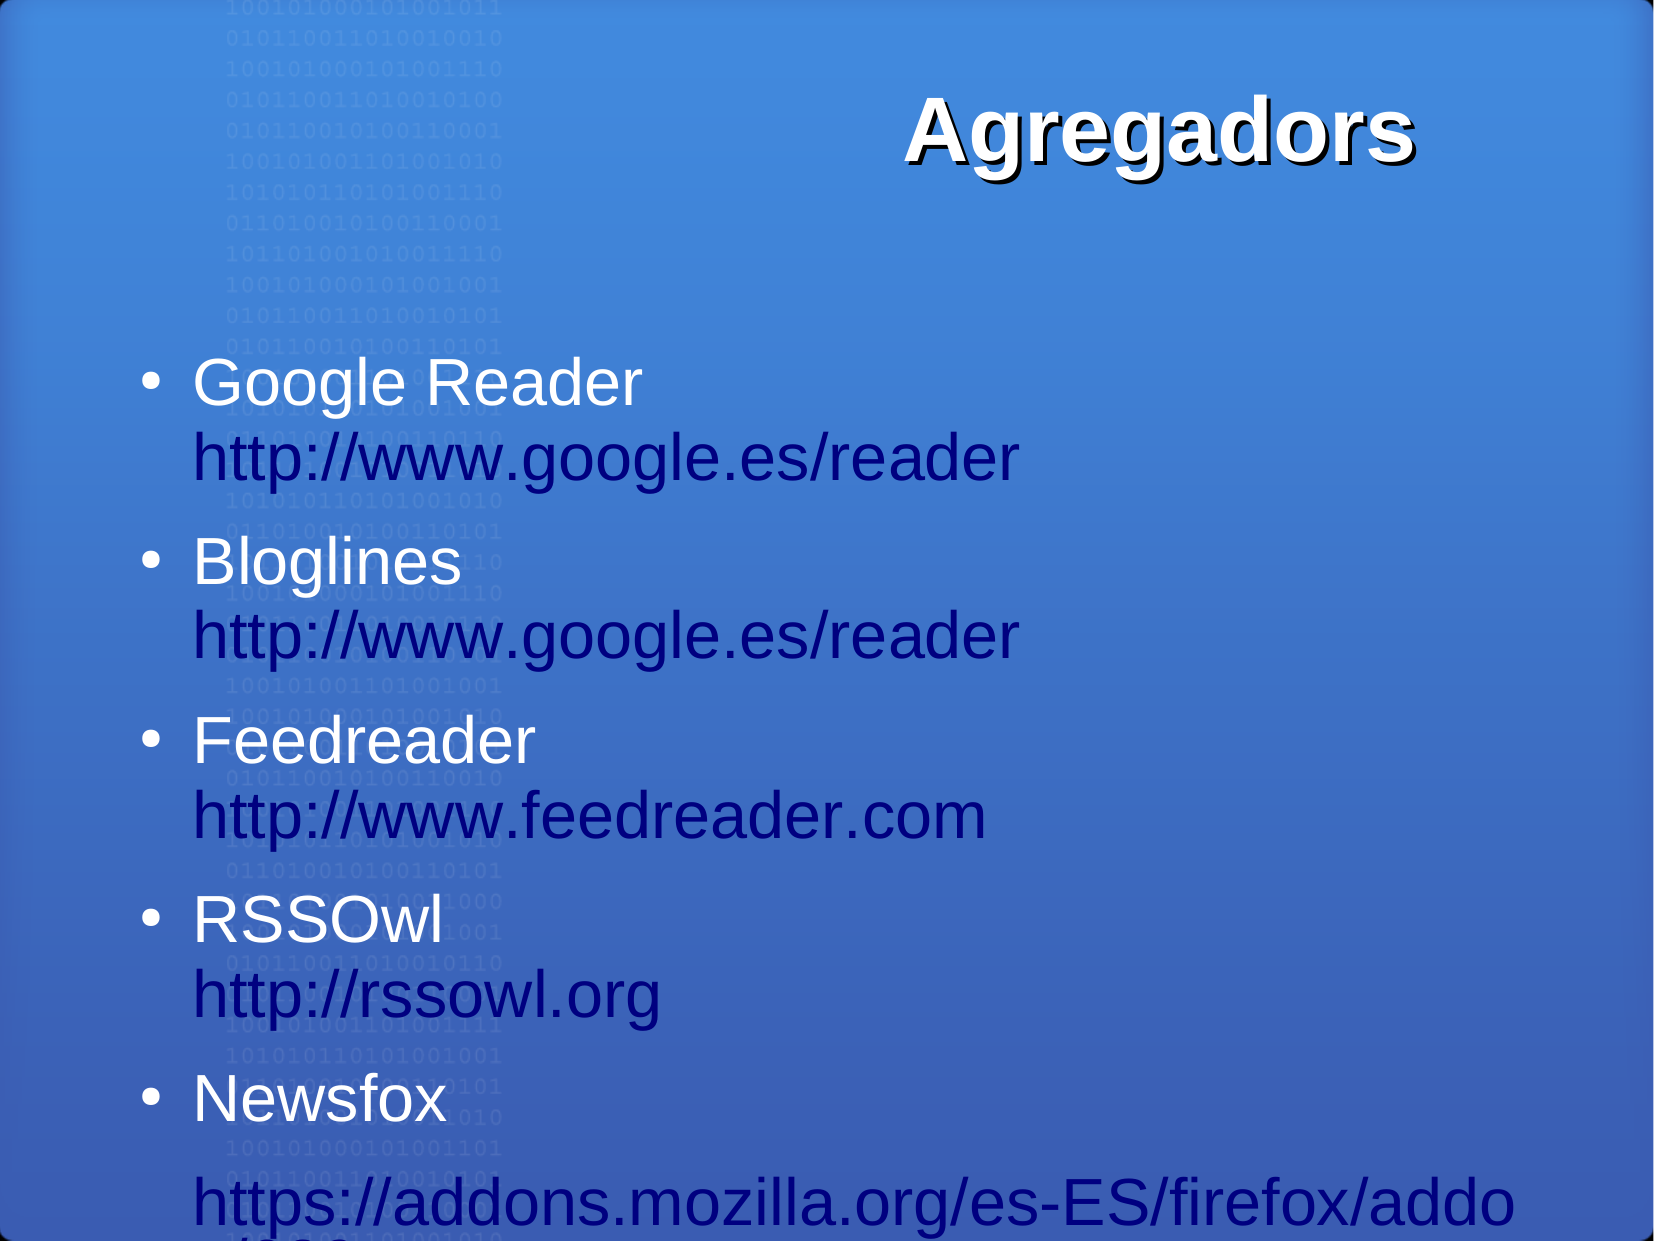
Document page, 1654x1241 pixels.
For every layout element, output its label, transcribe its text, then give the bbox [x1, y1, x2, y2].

title Agregadors [756, 70, 1563, 189]
picture [0, 0, 1654, 1241]
list Google Reader http://www.google.es/reader Bloglines http://www.google.es/reader Feedreader http://www.feedreader.com RSSOwl http://rssowl.org Newsfox https://addons.mozilla.org/es-ES/firefox/addon/629 NewzCrawler http://www.newzcrawler.com [121, 344, 1534, 1241]
